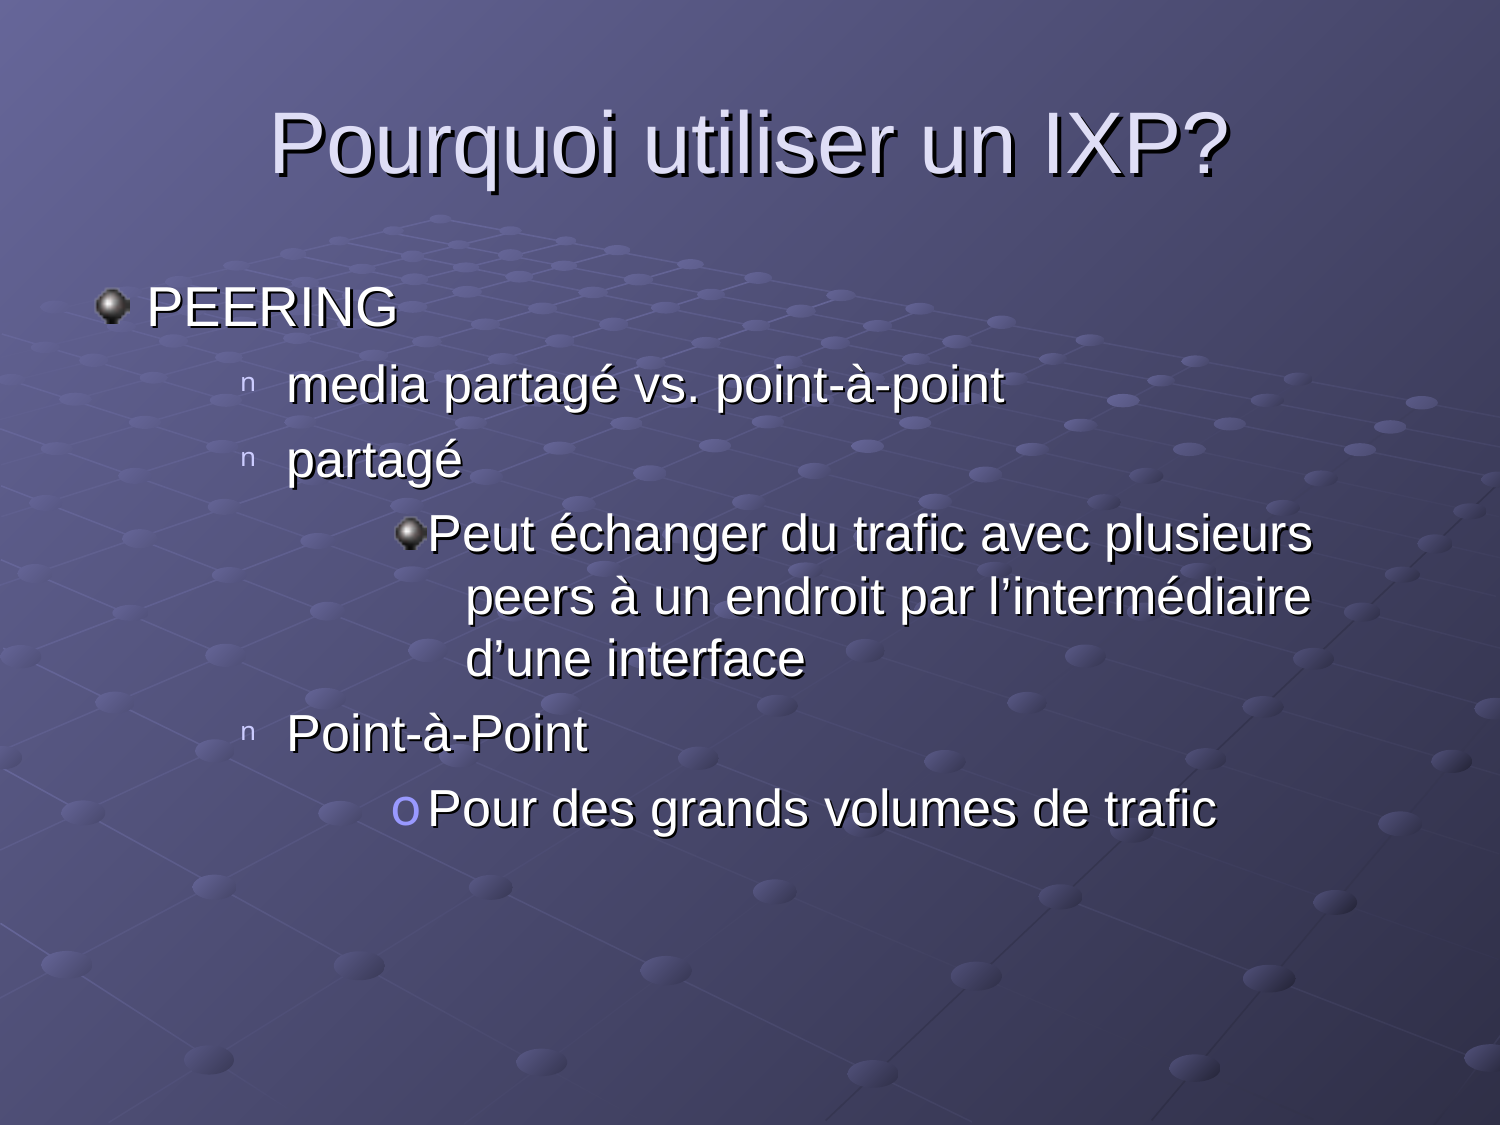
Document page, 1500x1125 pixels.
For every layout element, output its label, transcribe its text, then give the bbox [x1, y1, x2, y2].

list PEERING media partagé vs. point-à-point partagé Peut échanger du trafic avec plusieurs peers à un endroit par l’intermédiaire d’une interface Point-à-Point Pour des grands volumes de trafic [75, 262, 1426, 1007]
title Pourquoi utiliser un IXP? [75, 45, 1426, 233]
